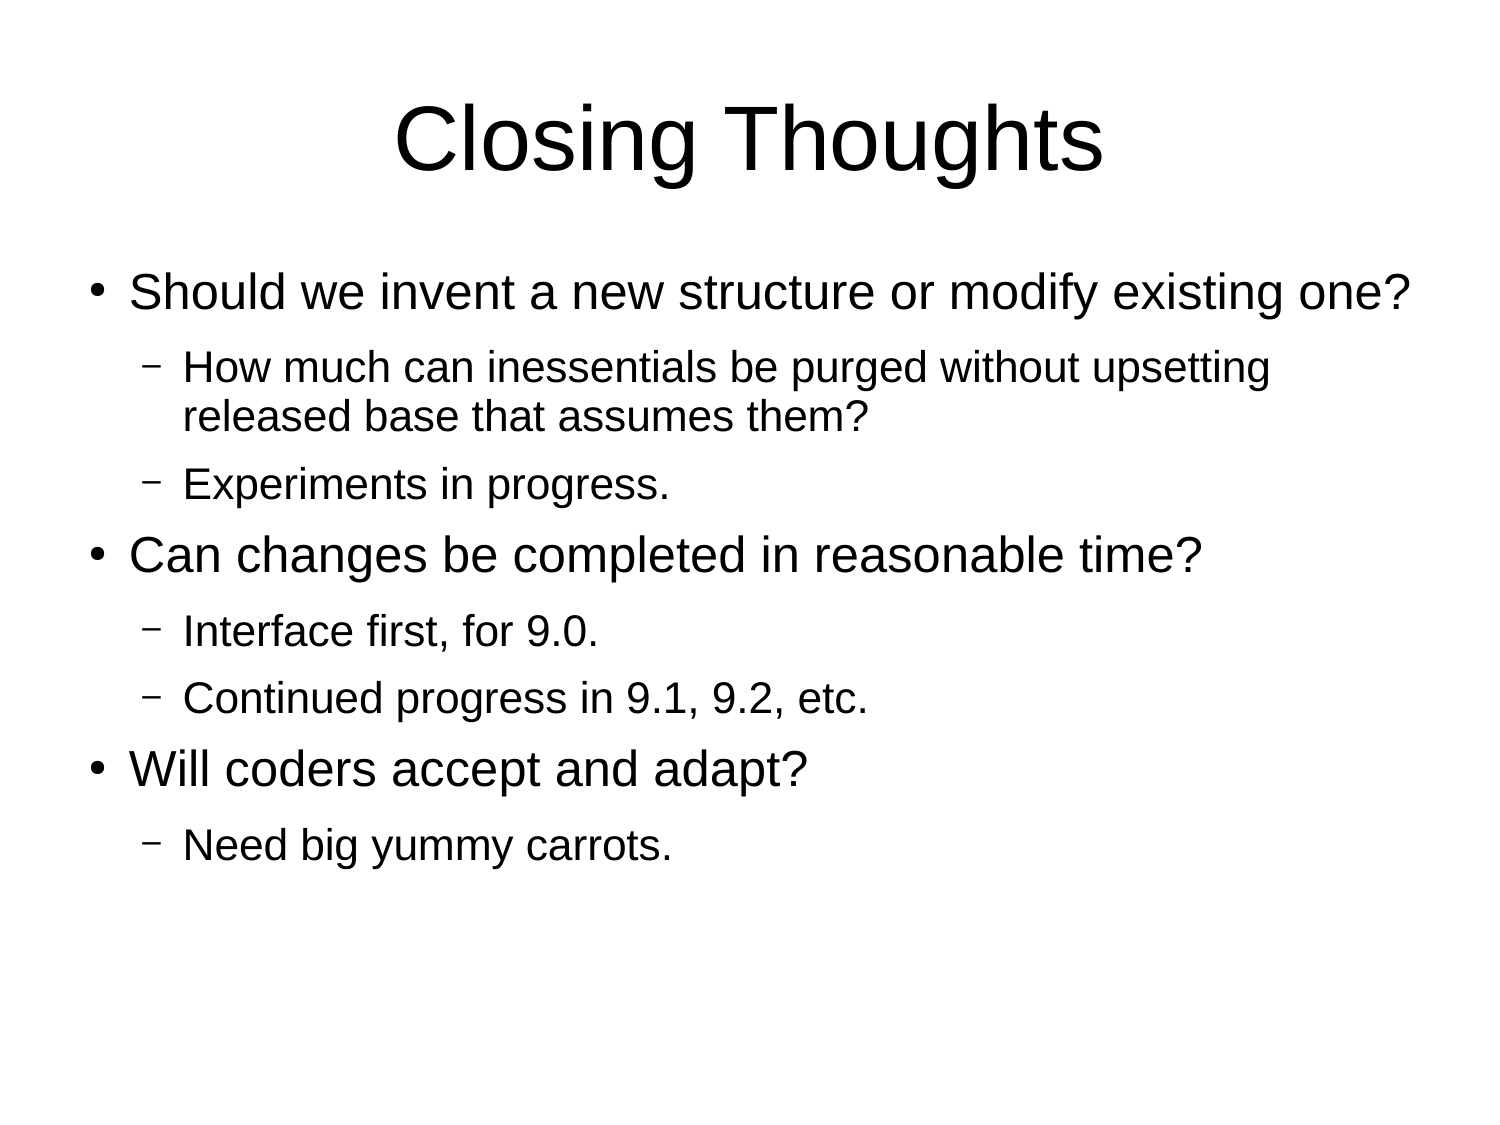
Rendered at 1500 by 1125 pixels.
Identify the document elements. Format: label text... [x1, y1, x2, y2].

title Closing Thoughts [75, 44, 1425, 233]
list Should we invent a new structure or modify existing one? How much can inessentials be purged without upsetting released base that assumes them? Experiments in progress. Can changes be completed in reasonable time? Interface first, for 9.0. Continued progress in 9.1, 9.2, etc. Will coders accept and adapt? Need big yummy carrots. [75, 263, 1425, 916]
